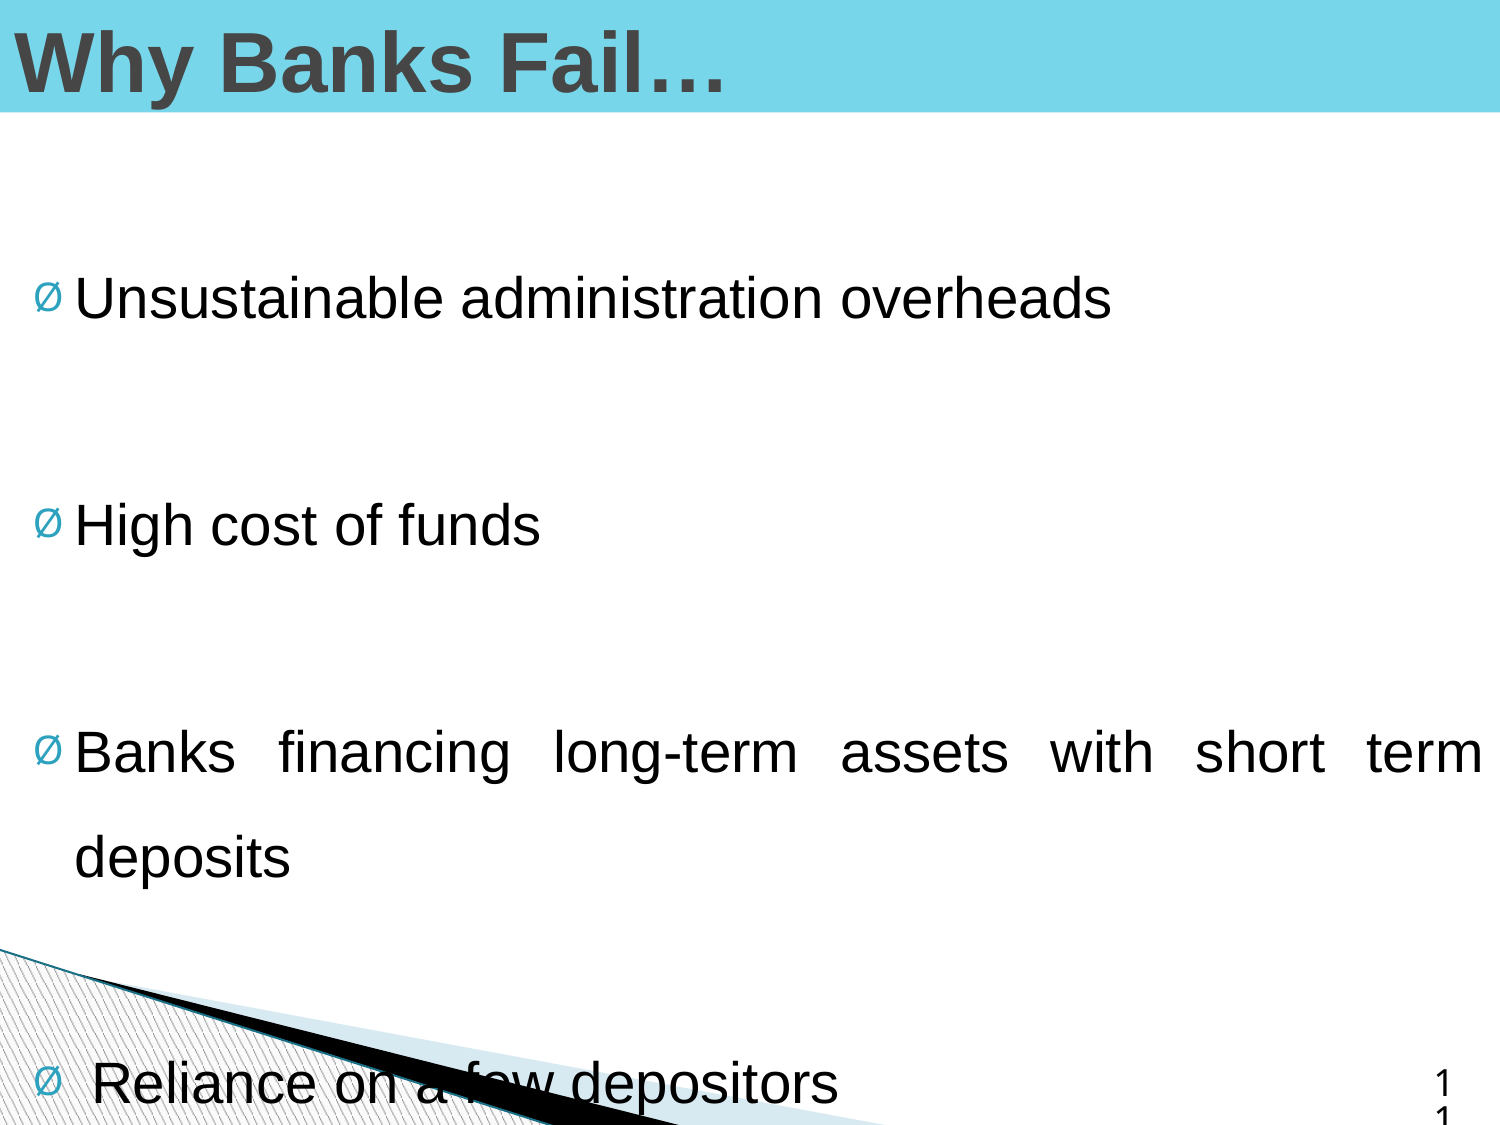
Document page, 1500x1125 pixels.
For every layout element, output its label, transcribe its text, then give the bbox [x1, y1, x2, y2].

picture [0, 1038, 543, 1125]
slide_number <numéro> [1418, 1051, 1479, 1112]
title Why Banks Fail… [0, 0, 1500, 113]
picture [423, 1088, 438, 1100]
list Unsustainable administration overheads High cost of funds Banks financing long-term assets with short term deposits Reliance on a few depositors Fixed assets to shareholder funds ratio at more than 100%. Fixed assets financed from depositors funds [0, 149, 1500, 1038]
